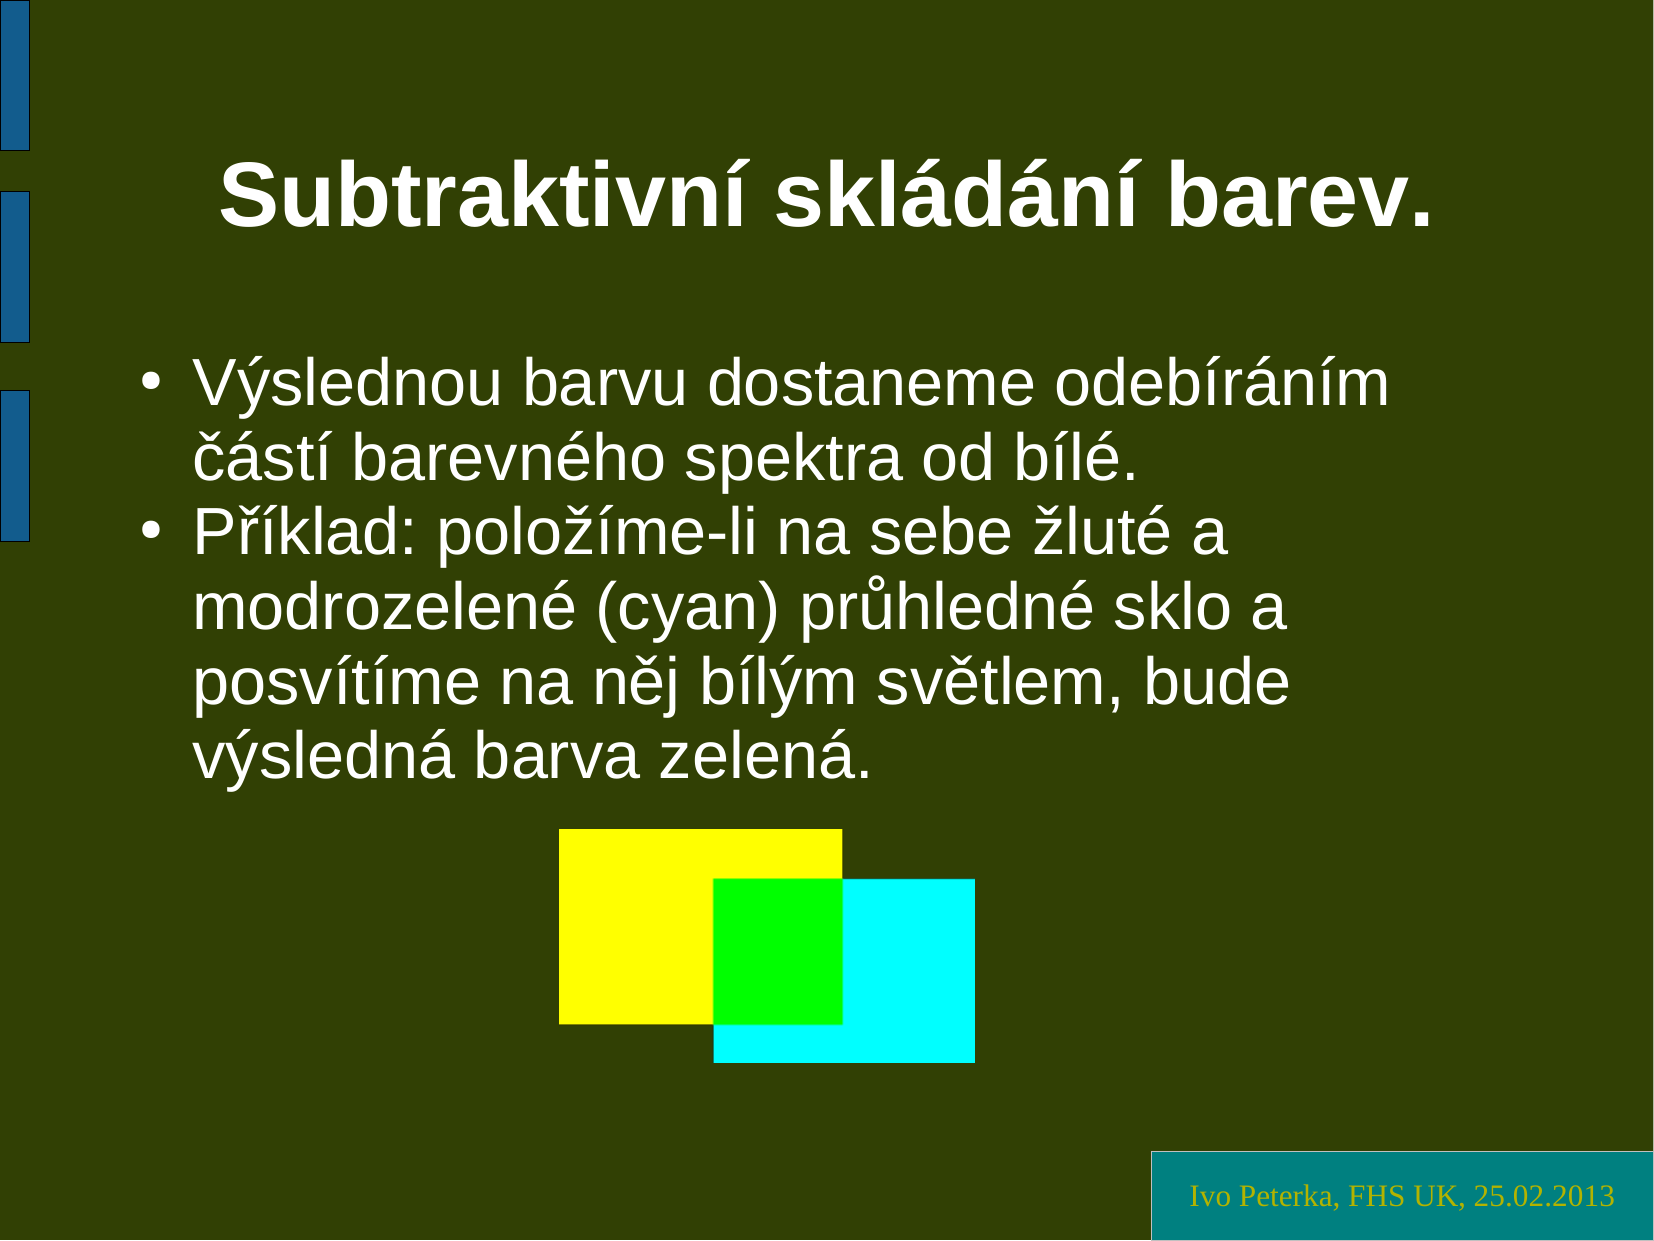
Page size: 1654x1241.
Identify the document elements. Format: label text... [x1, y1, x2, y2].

picture [559, 829, 975, 1063]
list Výslednou barvu dostaneme odebíráním částí barevného spektra od bílé. Příklad: položíme-li na sebe žluté a modrozelené (cyan) průhledné sklo a posvítíme na něj bílým světlem, bude výsledná barva zelená. [121, 344, 1534, 1112]
title Subtraktivní skládání barev. [121, 98, 1534, 291]
